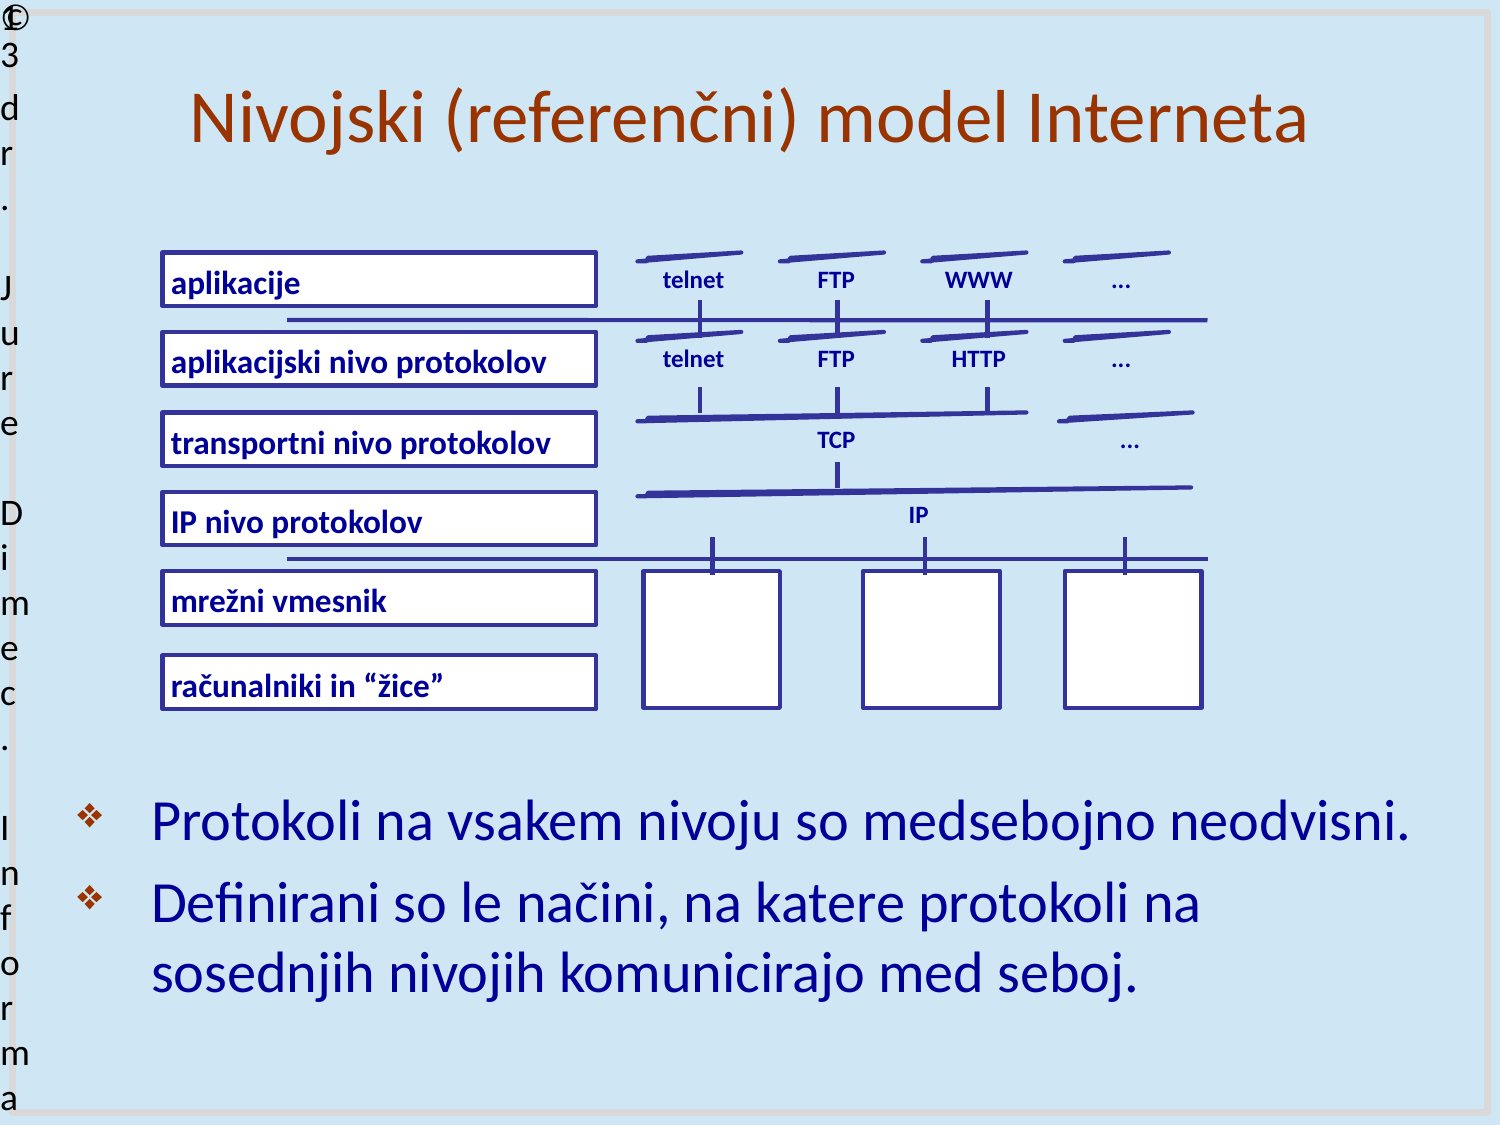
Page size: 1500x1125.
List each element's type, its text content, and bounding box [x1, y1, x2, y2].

text_box aplikacije [162, 252, 596, 306]
text_box telnet [637, 252, 742, 262]
text_box telnet [637, 334, 698, 341]
text_box mrežni vmesnik [162, 571, 596, 625]
text_box [863, 571, 1000, 708]
title Nivojski (referenčni) model Interneta [112, 50, 1388, 175]
text_box računalniki in “žice” [162, 655, 596, 709]
text_box aplikacijski nivo protokolov [162, 331, 596, 386]
text_box TCP [637, 412, 1027, 422]
text_box ... [1059, 412, 1193, 422]
text_box transportni nivo protokolov [162, 412, 596, 466]
text_box HTTP [922, 334, 985, 341]
text_box FTP [779, 252, 884, 262]
text_box [643, 571, 780, 708]
text_box FTP [779, 334, 835, 341]
text_box IP nivo protokolov [162, 491, 596, 546]
text_box IP [637, 487, 1192, 497]
text_box ... [1064, 331, 1169, 341]
list Protokoli na vsakem nivoju so medsebojno neodvisni. Definirani so le načini, na katere protokoli na sosednjih nivojih komunicirajo med seboj. [62, 774, 1450, 1063]
text_box ... [1064, 252, 1169, 262]
text_box WWW [922, 252, 1027, 262]
text_box [1064, 571, 1202, 708]
